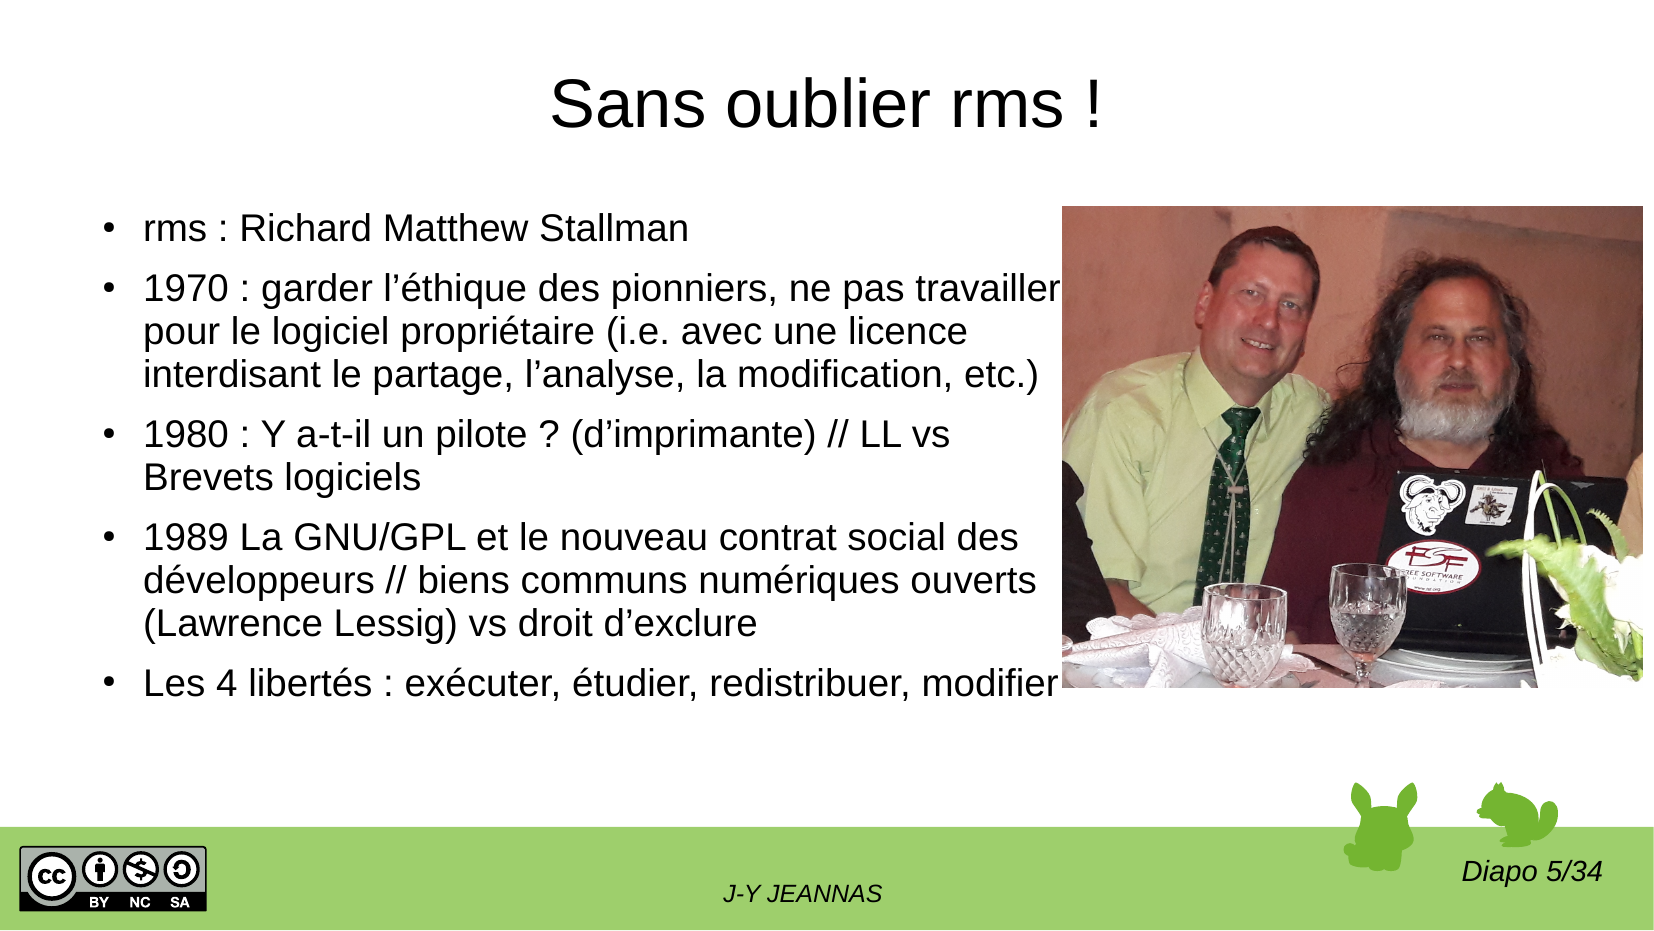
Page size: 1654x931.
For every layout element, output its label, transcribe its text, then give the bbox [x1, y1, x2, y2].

picture [1062, 206, 1643, 688]
title Sans oublier rms ! [88, 29, 1565, 178]
list rms : Richard Matthew Stallman 1970 : garder l’éthique des pionniers, ne pas travailler pour le logiciel propriétaire (i.e. avec une licence interdisant le partage, l’analyse, la modification, etc.) 1980 : Y a-t-il un pilote ? (d’imprimante) // LL vs Brevets logiciels 1989 La GNU/GPL et le nouveau contrat social des développeurs // biens communs numériques ouverts (Lawrence Lessig) vs droit d’exclure Les 4 libertés : exécuter, étudier, redistribuer, modifier [88, 206, 1063, 739]
